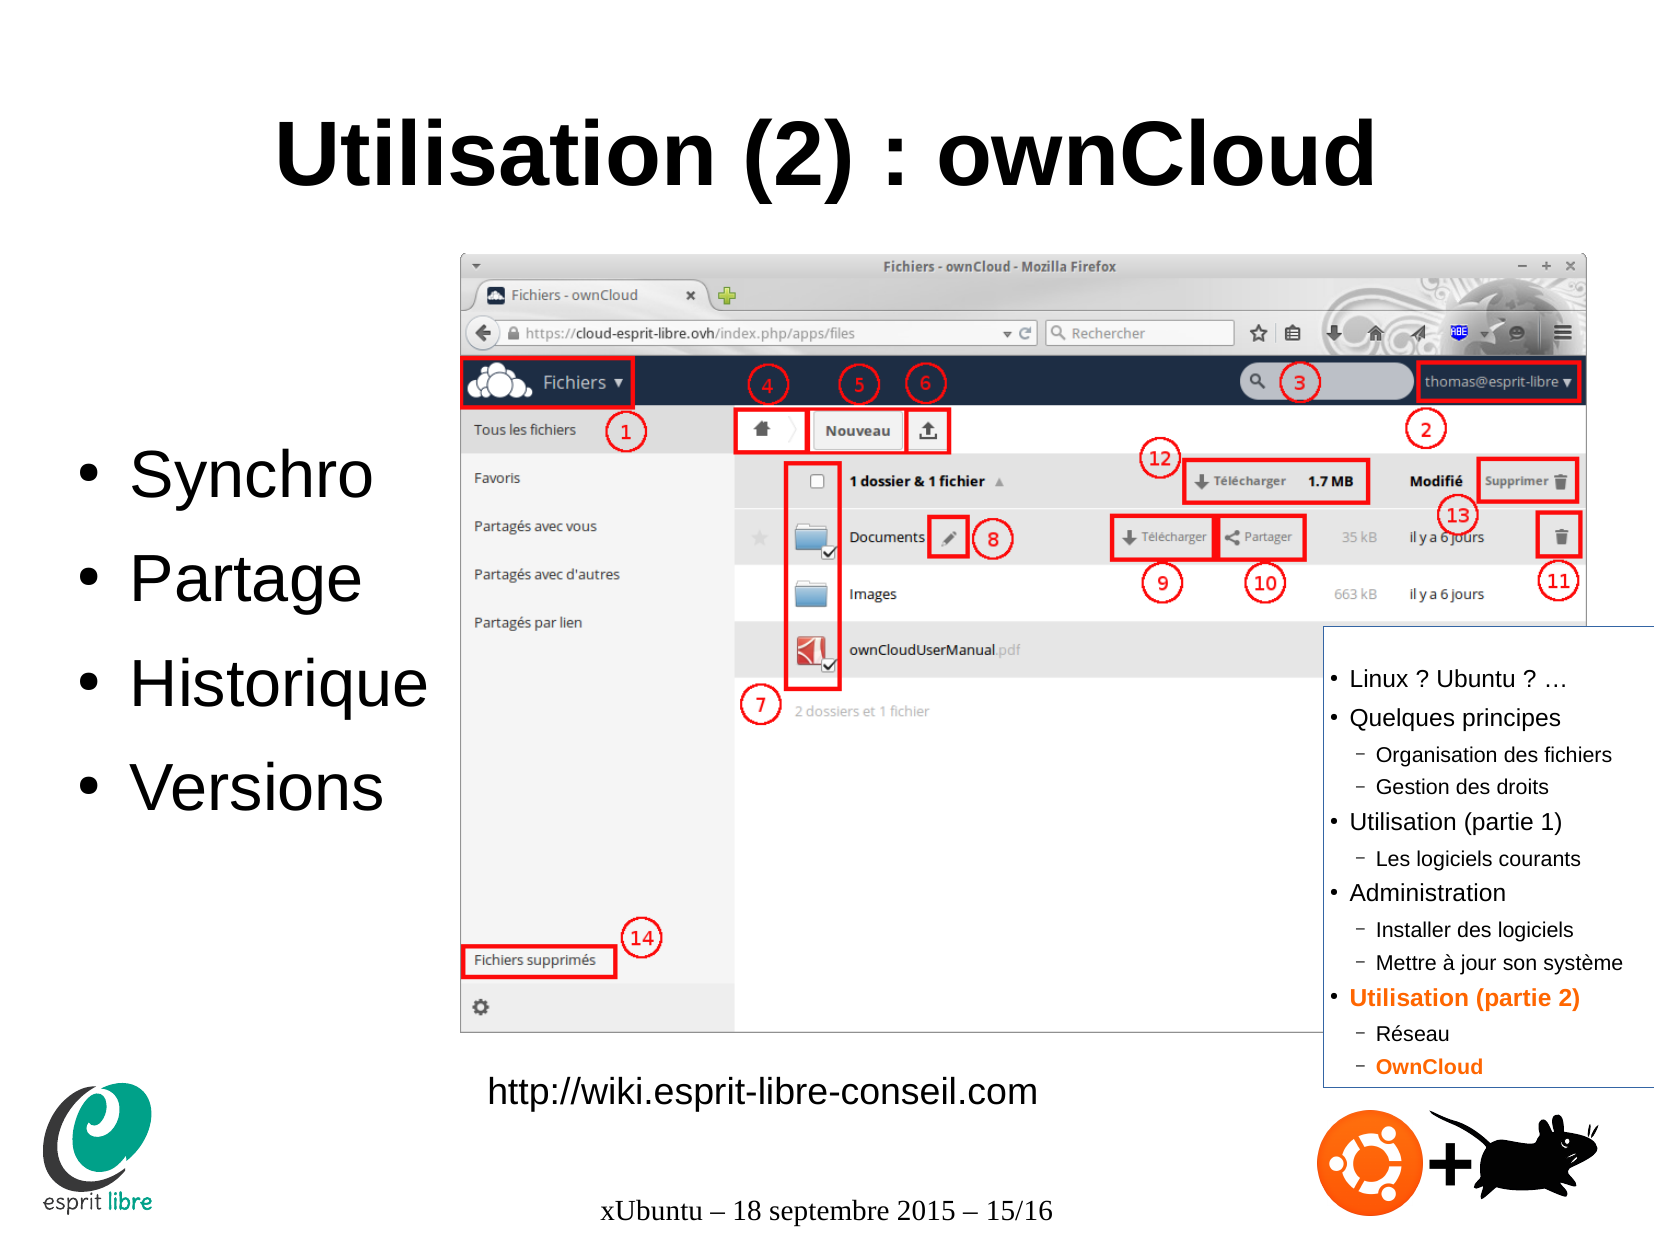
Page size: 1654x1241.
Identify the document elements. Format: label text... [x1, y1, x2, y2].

title Utilisation (2) : ownCloud [83, 49, 1572, 258]
list Synchro Partage Historique Versions [59, 437, 1175, 1028]
picture [460, 253, 1587, 1034]
list Linux ? Ubuntu ? … Quelques principes Organisation des fichiers Gestion des droits Utilisation (partie 1) Les logiciels courants Administration Installer des logiciels Mettre à jour son système Utilisation (partie 2) Réseau OwnCloud [1323, 626, 1654, 1088]
text_box http://wiki.esprit-libre-conseil.com [472, 1062, 1063, 1120]
picture [1317, 1110, 1423, 1216]
